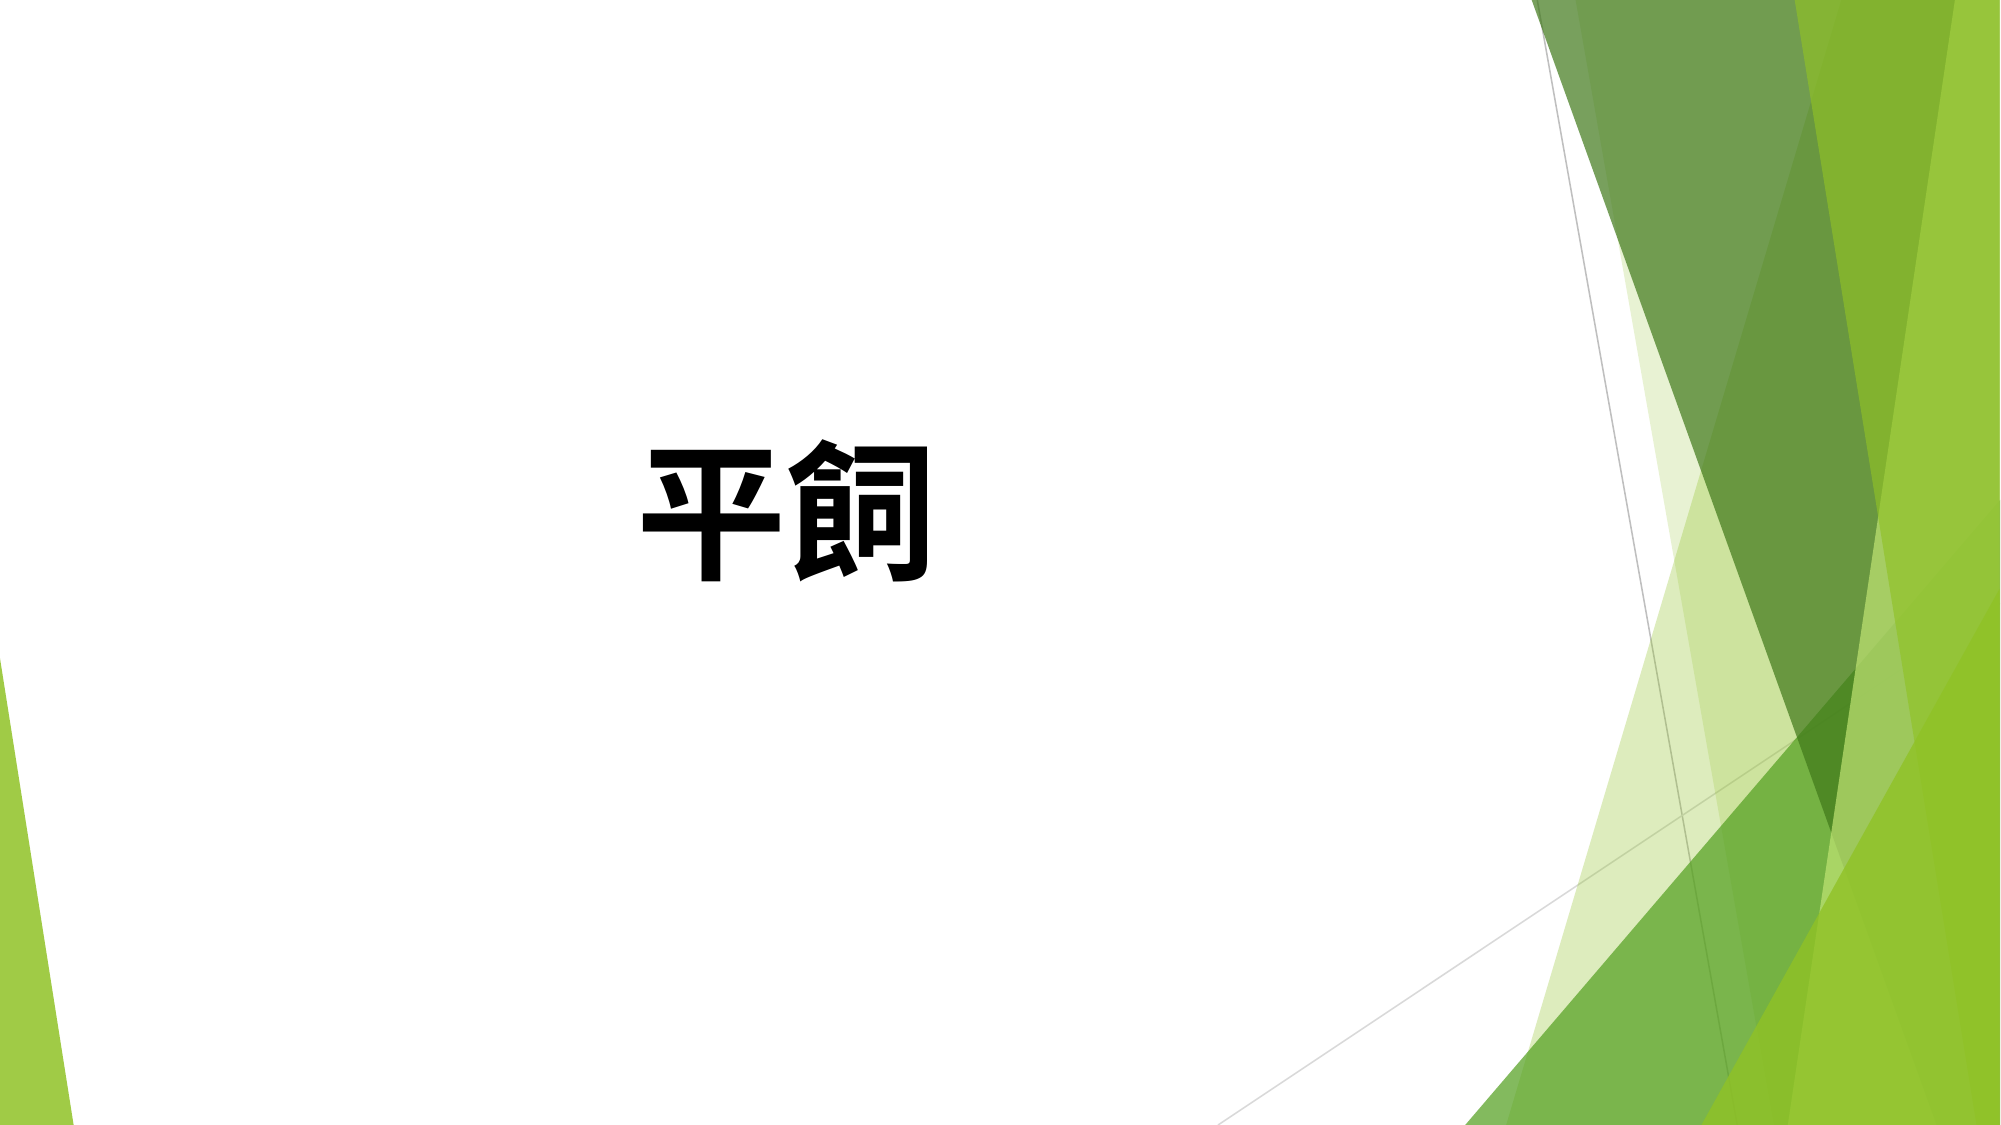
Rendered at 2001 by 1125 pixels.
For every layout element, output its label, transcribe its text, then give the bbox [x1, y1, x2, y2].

text_box 平飼 [619, 411, 953, 609]
